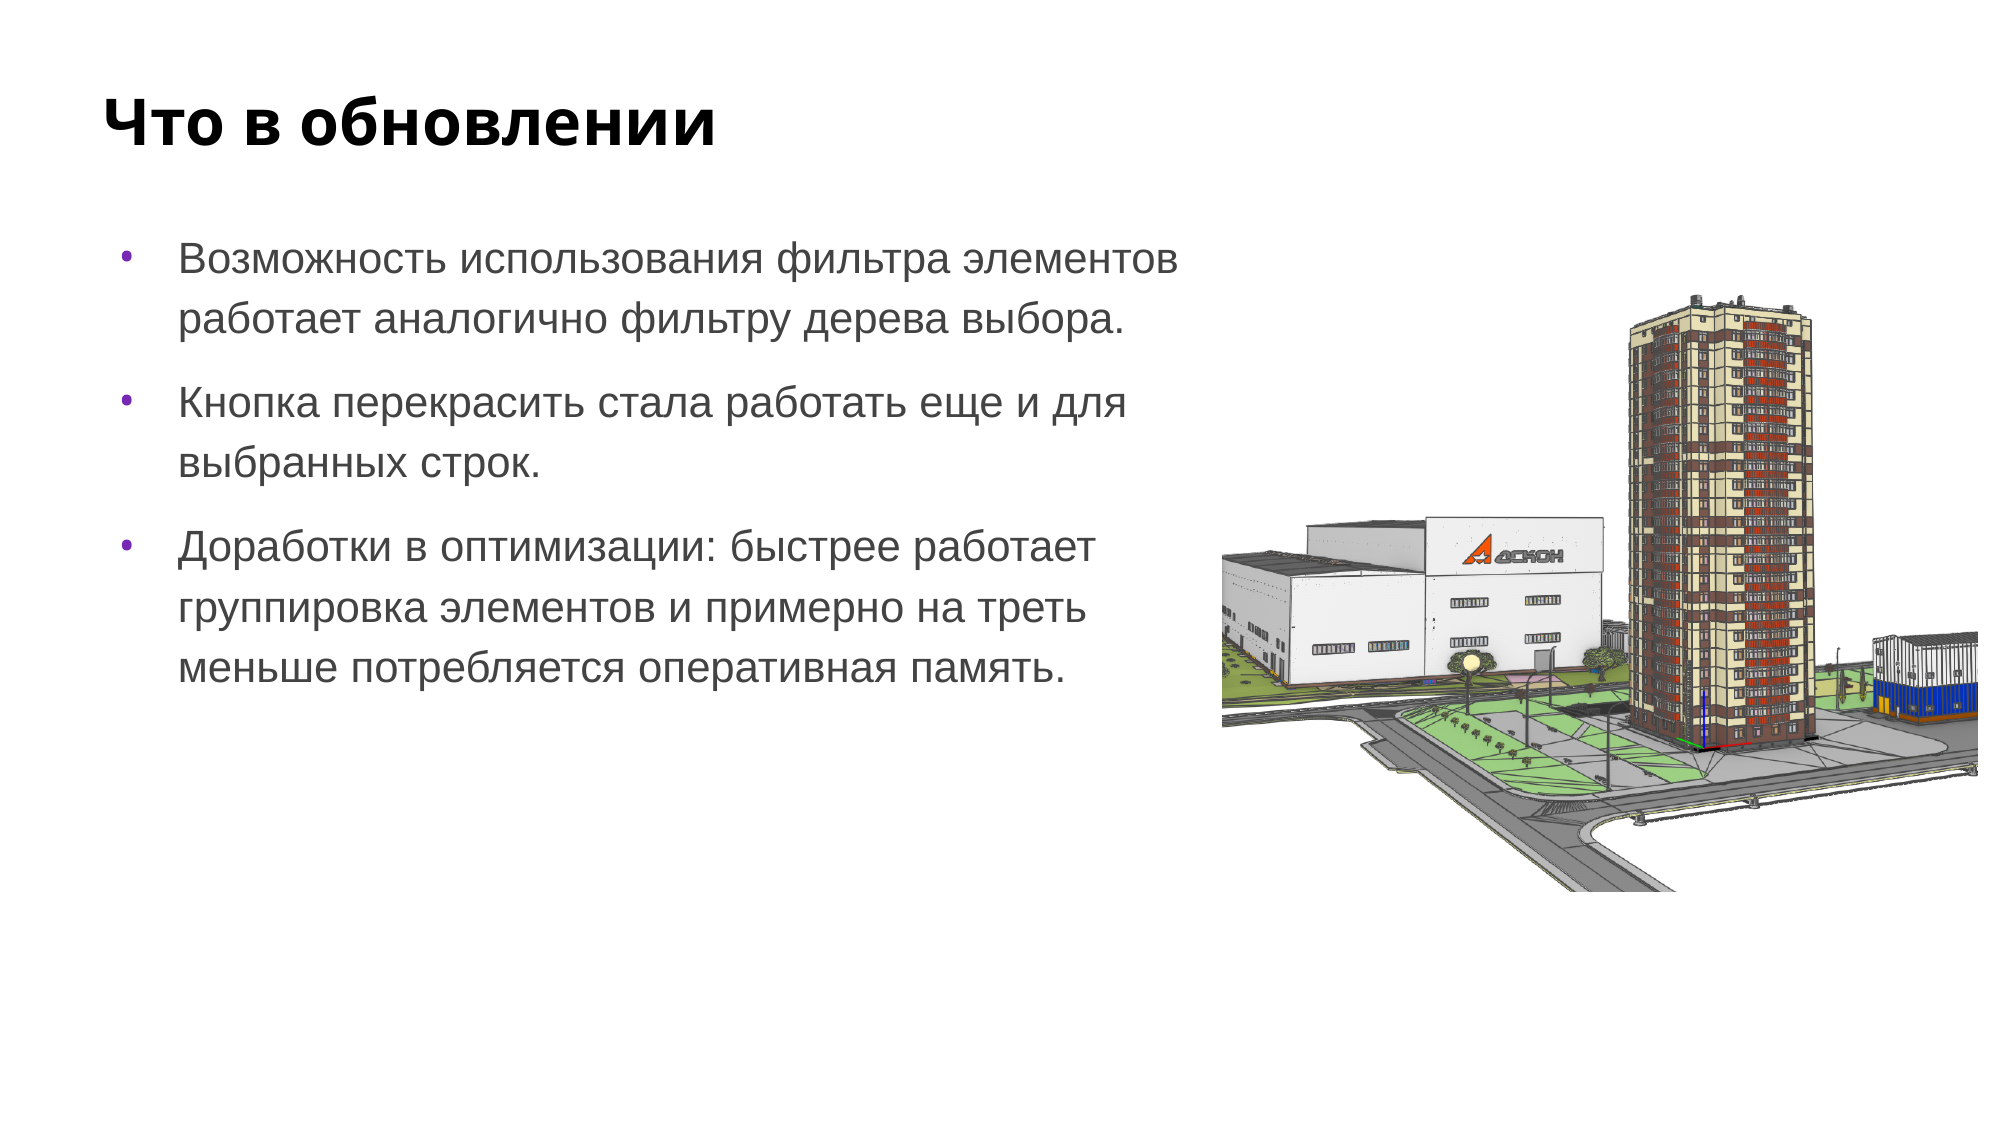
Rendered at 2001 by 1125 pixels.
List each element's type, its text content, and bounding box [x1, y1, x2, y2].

text_box Возможность использования фильтра элементов работает аналогично фильтру дерева выбора. Кнопка перекрасить стала работать еще и для выбранных строк. Доработки в оптимизации: быстрее работает группировка элементов и примерно на треть меньше потребляется оперативная память. [85, 212, 1214, 1096]
picture [1221, 239, 1978, 892]
text_box Что в обновлении [88, 73, 1912, 171]
